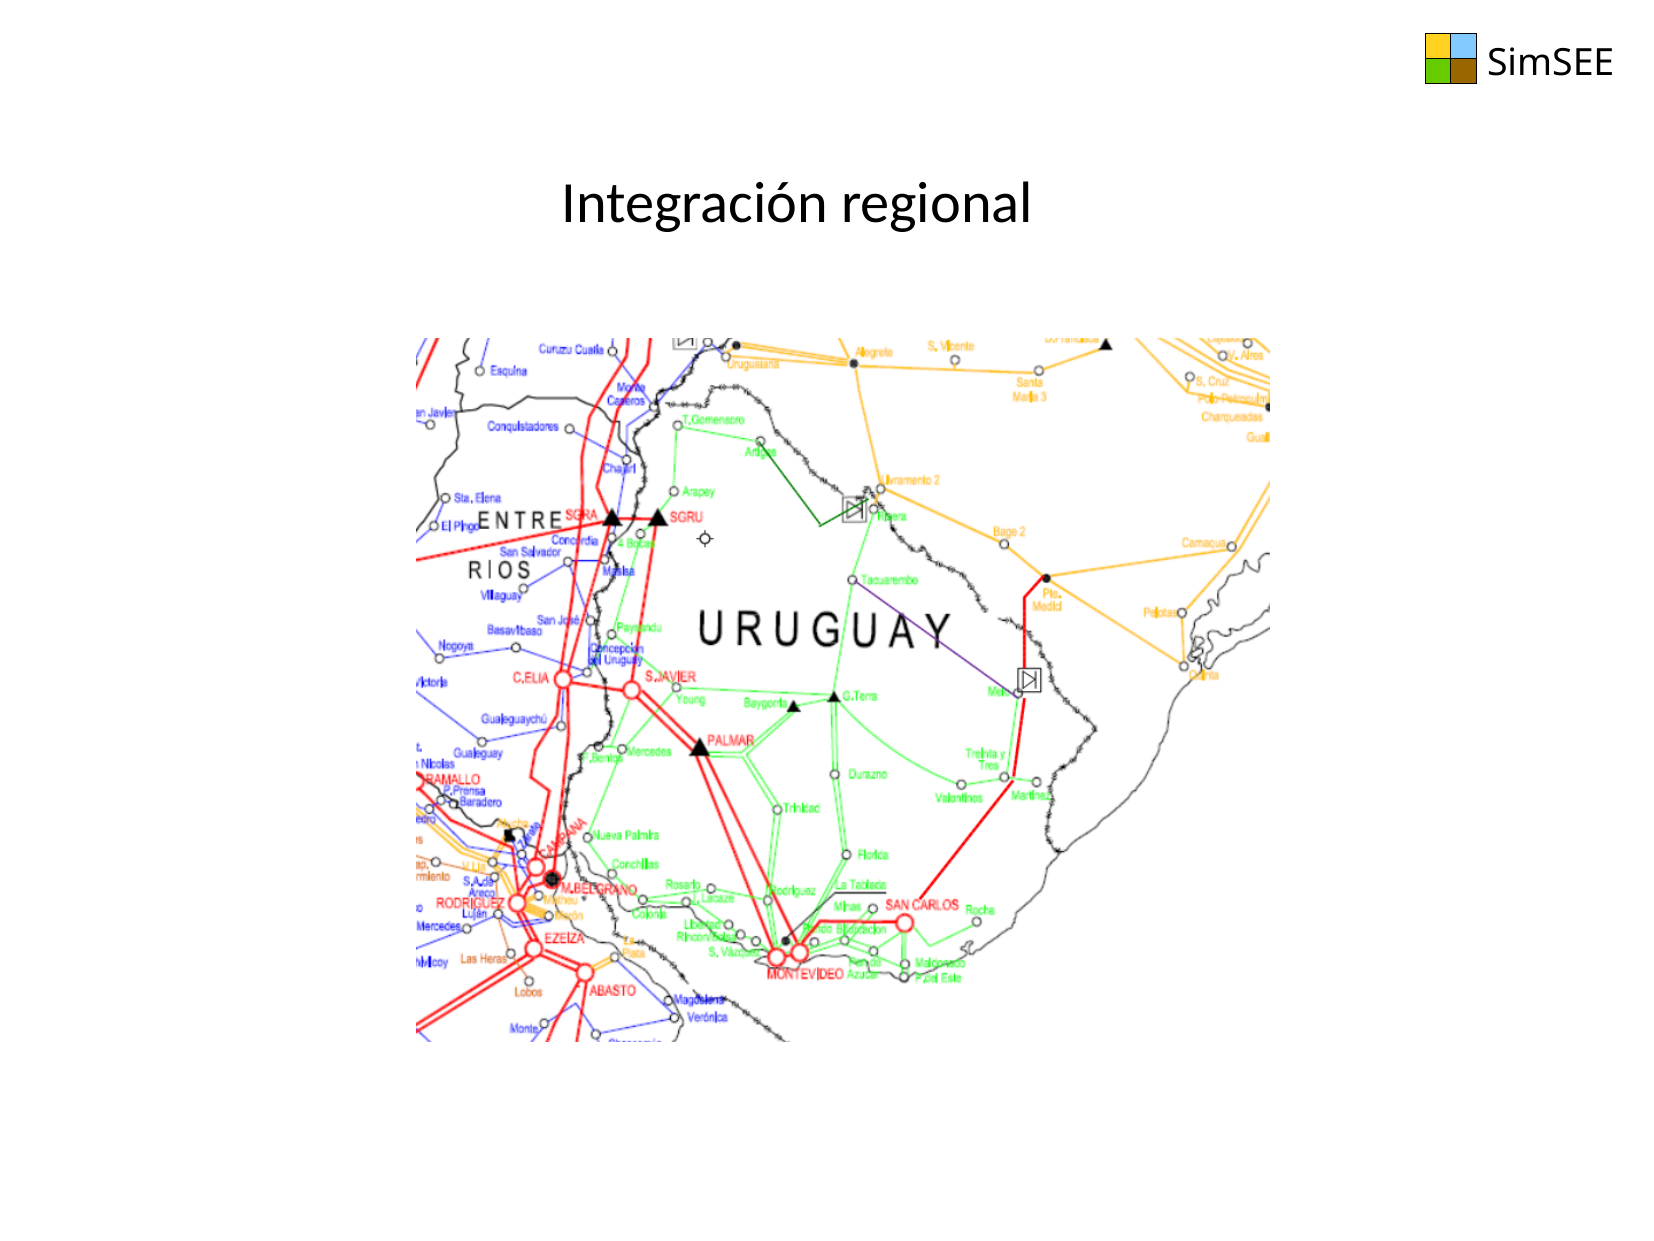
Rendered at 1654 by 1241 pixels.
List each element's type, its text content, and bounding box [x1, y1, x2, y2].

picture [416, 338, 1270, 1042]
title Integración regional [97, 137, 1498, 261]
